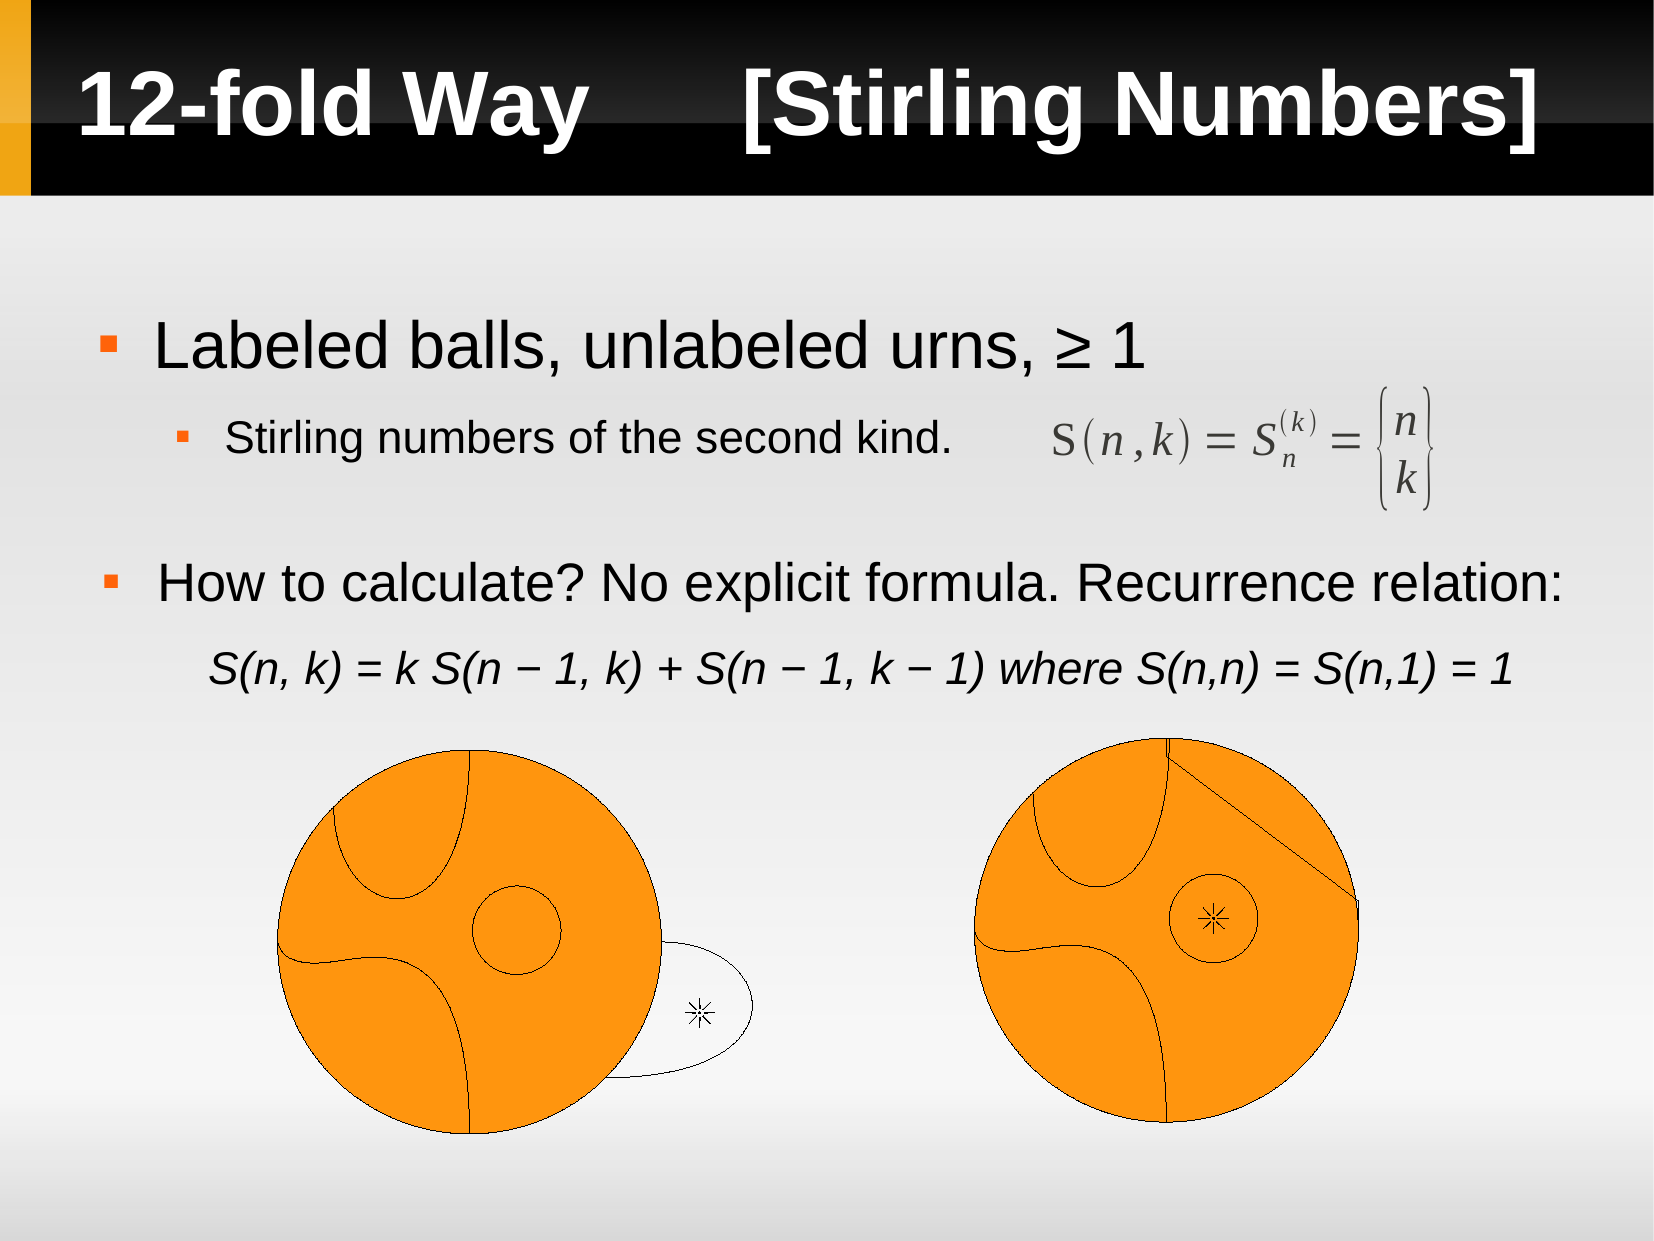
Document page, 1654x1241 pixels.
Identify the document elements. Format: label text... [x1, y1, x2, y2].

text_box [689, 1002, 697, 1010]
text_box [277, 750, 662, 1134]
text_box [974, 738, 1359, 1123]
text_box [702, 1015, 711, 1024]
title 12-fold Way [Stirling Numbers] [76, 7, 1565, 200]
list Labeled balls, unlabeled urns, ≥ 1 Stirling numbers of the second kind. How to calculate? No explicit formula. Recurrence relation: S(n, k) = k S(n − 1, k) + S(n − 1, k − 1) where S(n,n) = S(n,1) = 1 [82, 307, 1571, 1104]
text_box [689, 1015, 697, 1024]
picture [0, 0, 1654, 1241]
chart [1044, 383, 1447, 513]
text_box [702, 1002, 711, 1010]
